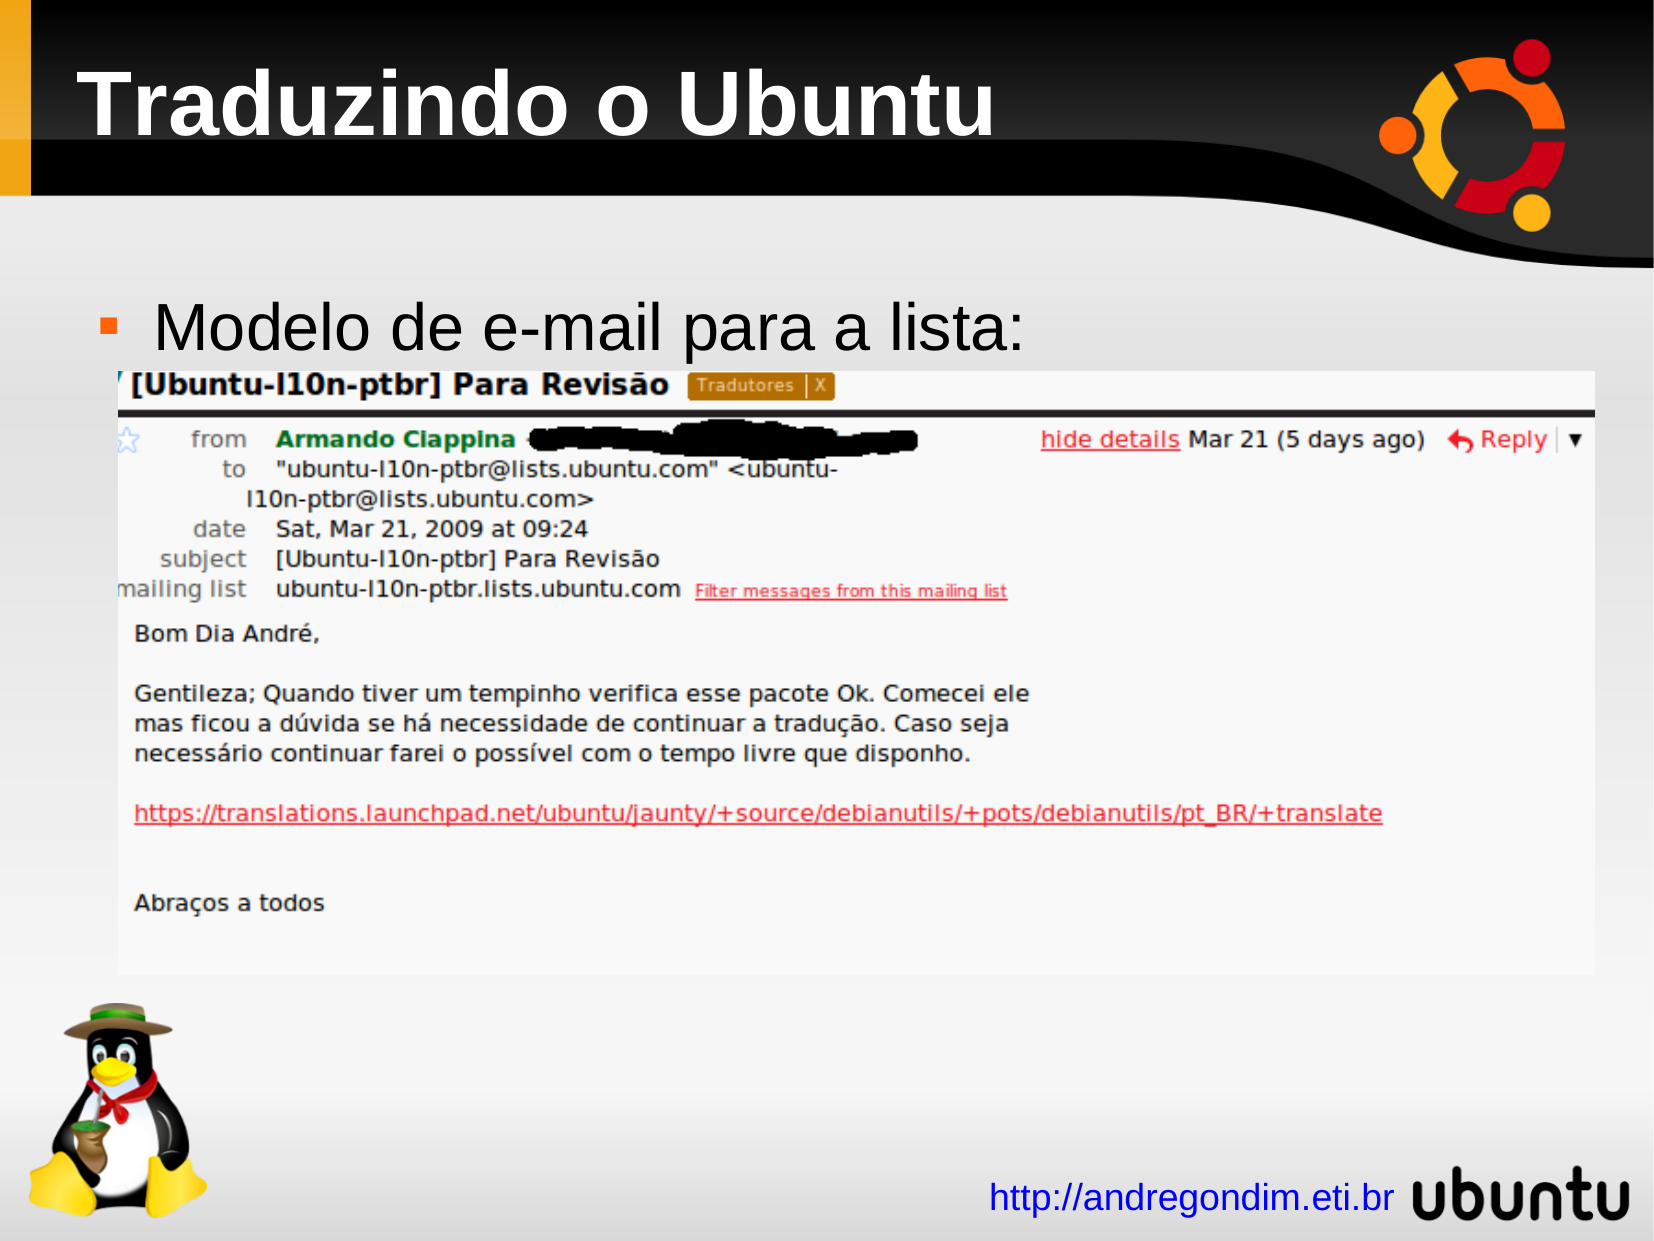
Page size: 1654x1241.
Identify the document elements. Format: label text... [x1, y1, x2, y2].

list Modelo de e-mail para a lista: [82, 290, 1063, 414]
title Traduzindo o Ubuntu [76, 7, 1565, 200]
picture [0, 0, 1654, 1241]
